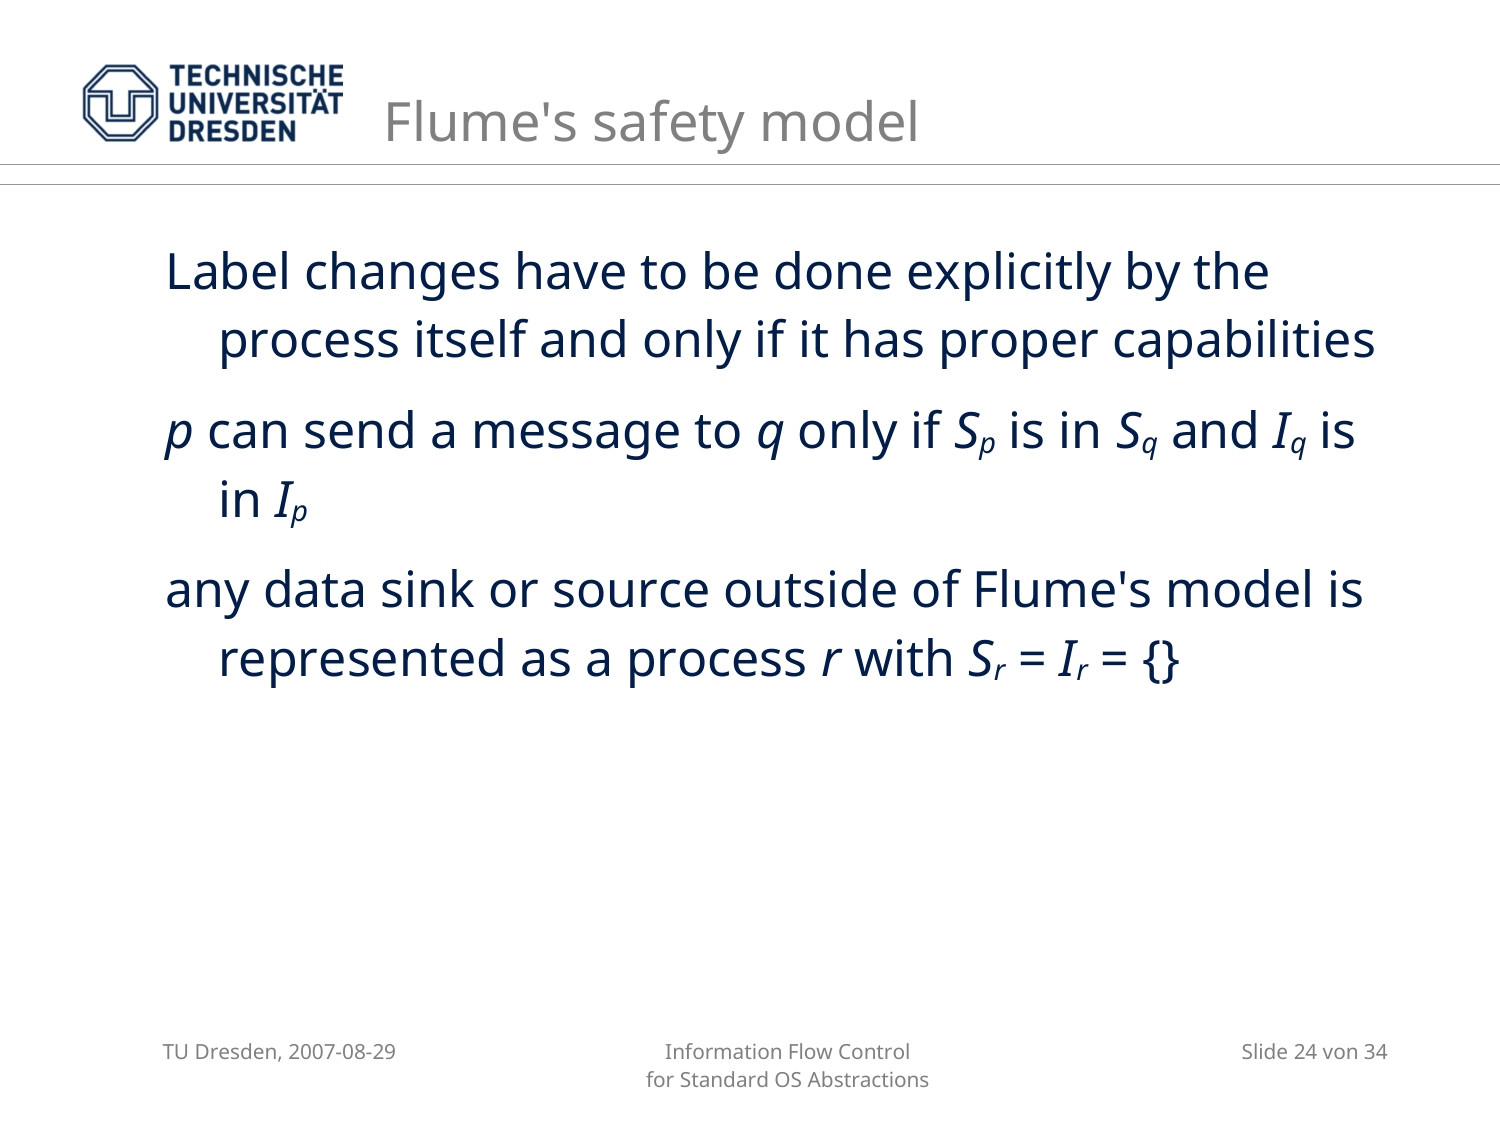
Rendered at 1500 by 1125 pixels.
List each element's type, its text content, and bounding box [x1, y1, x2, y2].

picture [82, 64, 343, 142]
title Flume's safety model [383, 87, 1468, 154]
list Label changes have to be done explicitly by the process itself and only if it has proper capabilities p can send a message to q only if Sp is in Sq and Iq is in Ip any data sink or source outside of Flume's model is represented as a process r with Sr = Ir = {} [162, 236, 1388, 990]
